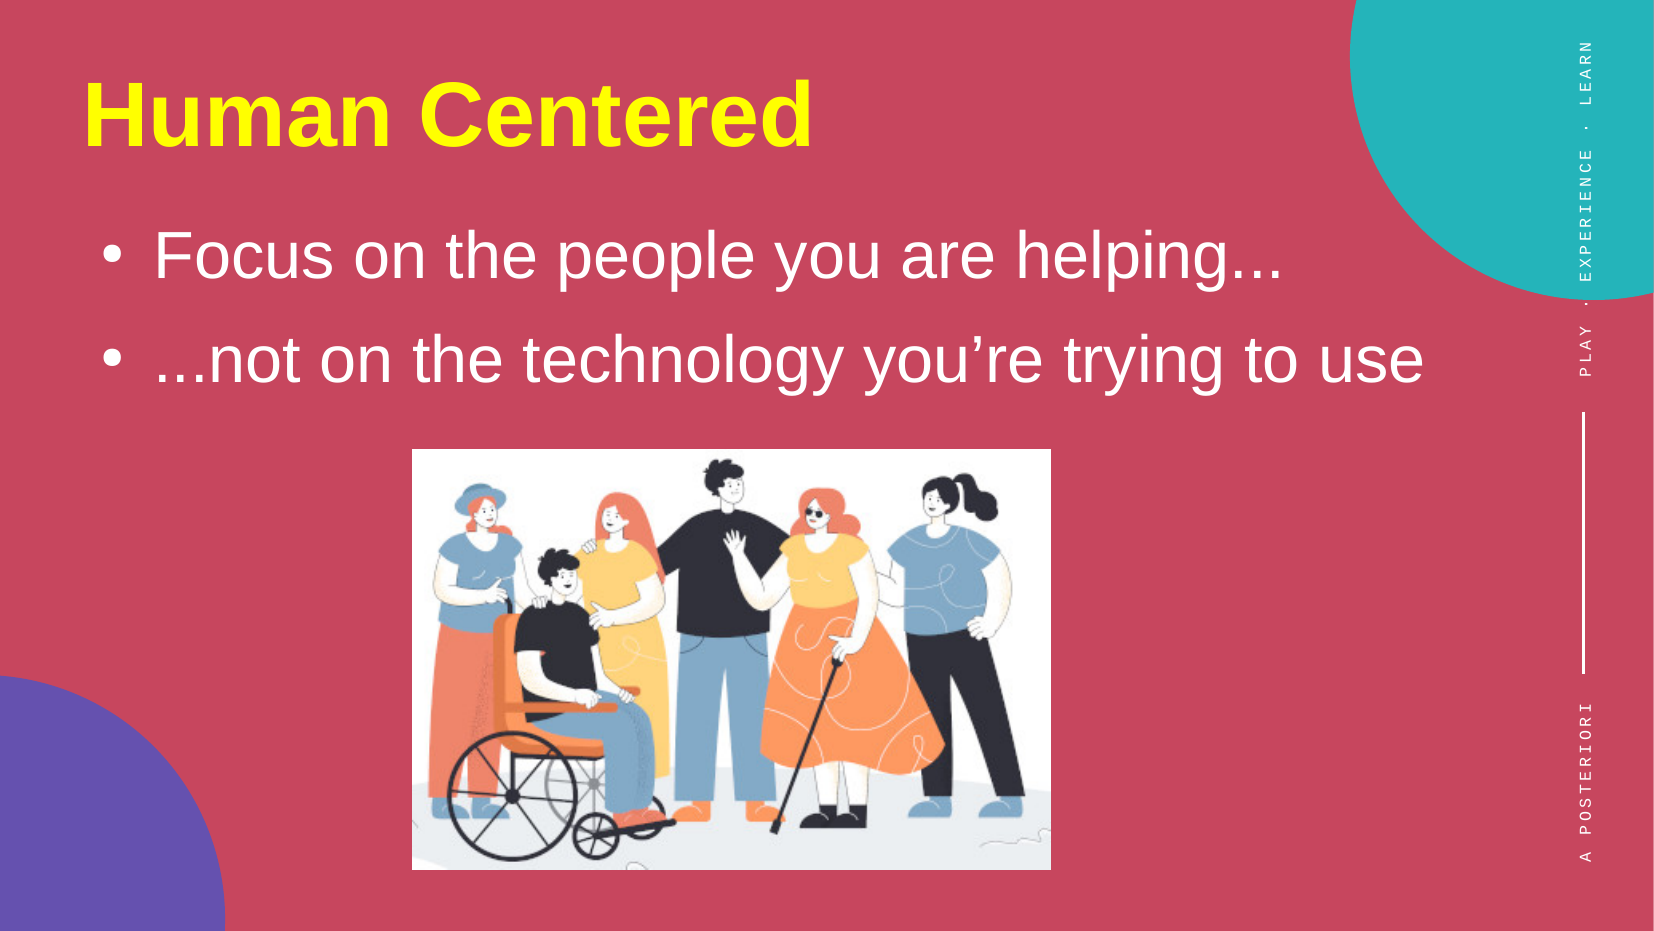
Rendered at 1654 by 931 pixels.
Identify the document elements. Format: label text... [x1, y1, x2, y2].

picture [412, 449, 1051, 870]
title Human Centered [82, 37, 1351, 193]
list Focus on the people you are helping... ...not on the technology you’re trying to use [82, 217, 1571, 758]
